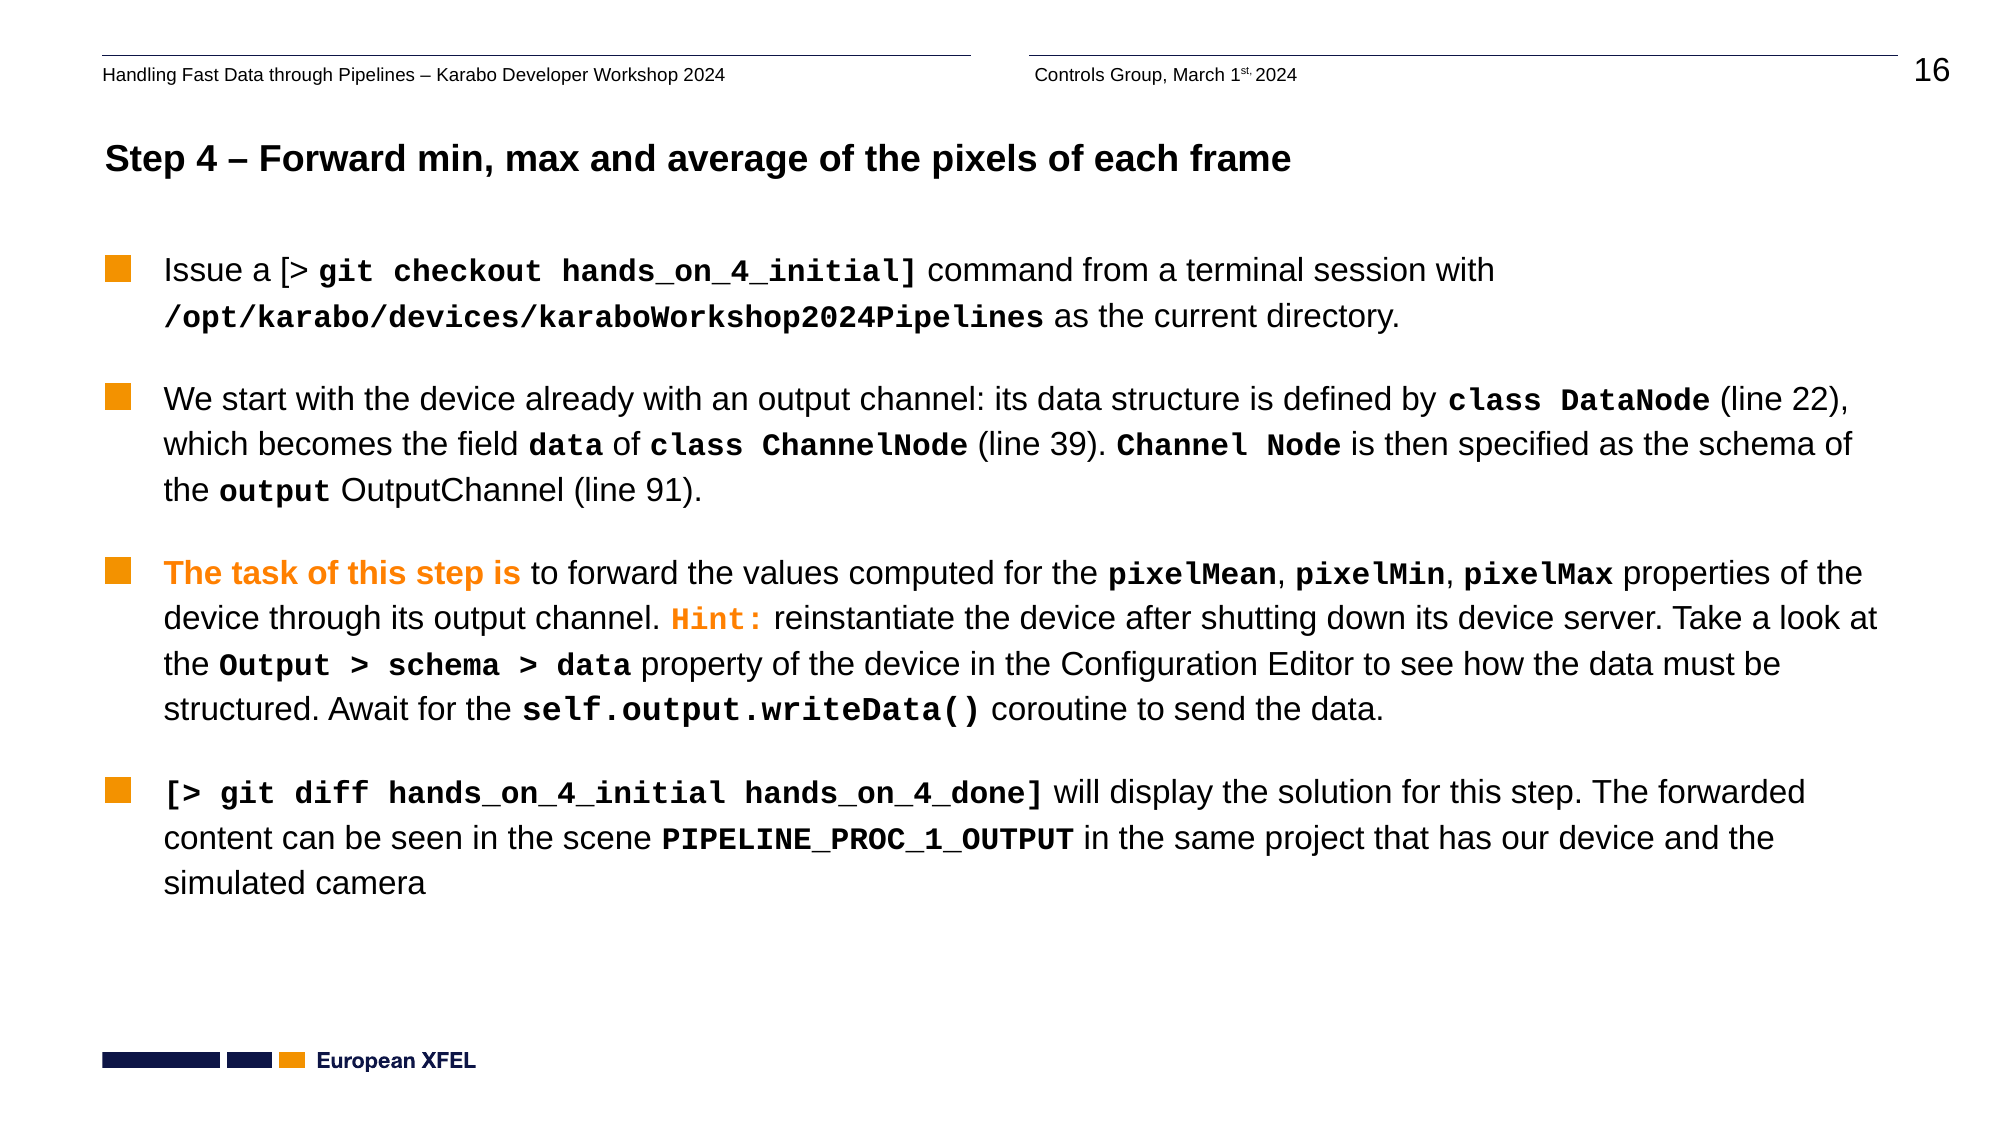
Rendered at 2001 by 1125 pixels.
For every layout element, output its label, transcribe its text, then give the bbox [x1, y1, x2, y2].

text_box Step 4 – Forward min, max and average of the pixels of each frame [90, 124, 1308, 187]
list Issue a [> git checkout hands_on_4_initial] command from a terminal session with /opt/karabo/devices/karaboWorkshop2024Pipelines as the current directory. We start with the device already with an output channel: its data structure is defined by class DataNode (line 22), which becomes the field data of class ChannelNode (line 39). Channel Node is then specified as the schema of the output OutputChannel (line 91). The task of this step is to forward the values computed for the pixelMean, pixelMin, pixelMax properties of the device through its output channel. Hint: reinstantiate the device after shutting down its device server. Take a look at the Output > schema > data property of the device in the Configuration Editor to see how the data must be structured. Await for the self.output.writeData() coroutine to send the data. [> git diff hands_on_4_initial hands_on_4_done] will display the solution for this step. The forwarded content can be seen in the scene PIPELINE_PROC_1_OUTPUT in the same project that has our device and the simulated camera [105, 160, 1906, 521]
